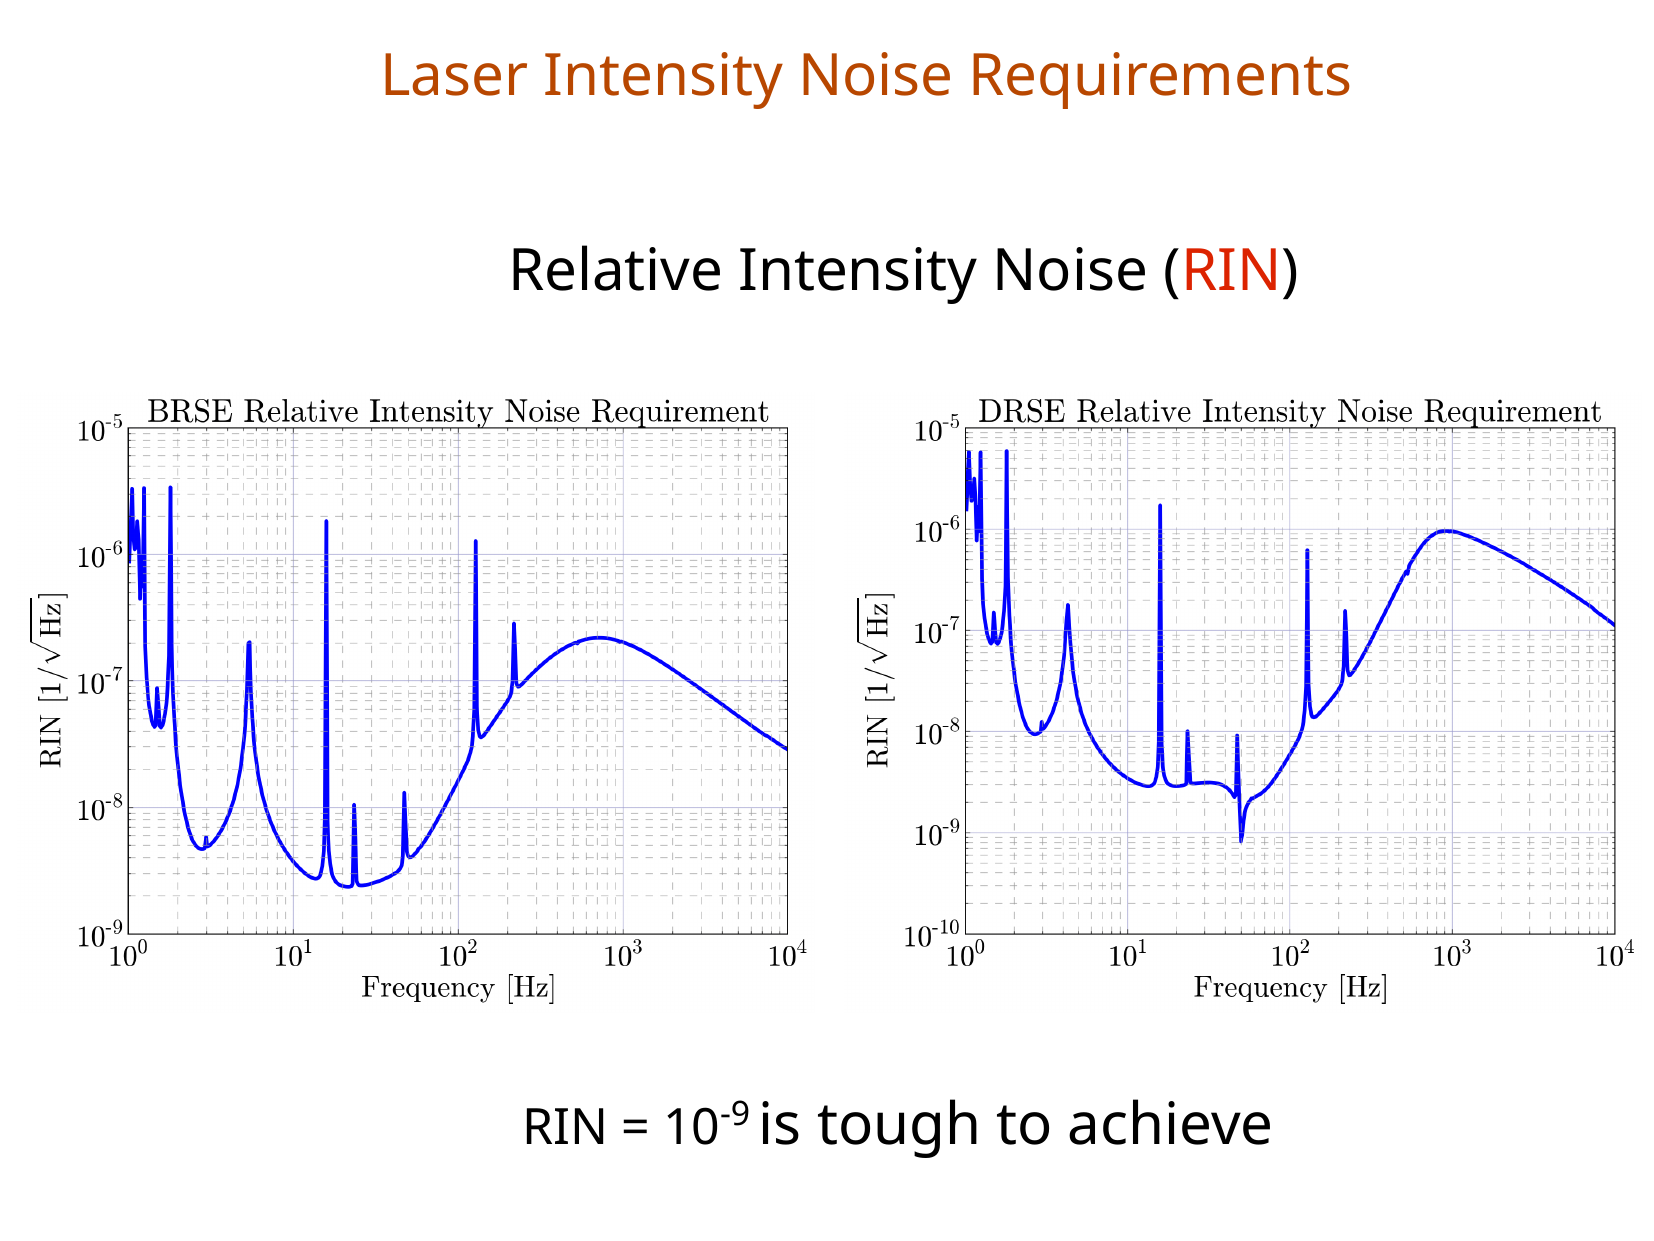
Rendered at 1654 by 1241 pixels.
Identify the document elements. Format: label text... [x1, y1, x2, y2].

text_box RIN = 10-9 is tough to achieve [507, 1074, 1264, 1160]
text_box Laser Intensity Noise Requirements [365, 25, 1291, 111]
picture [844, 392, 1642, 1013]
text_box Relative Intensity Noise (RIN) [493, 221, 1285, 306]
picture [17, 392, 815, 1013]
